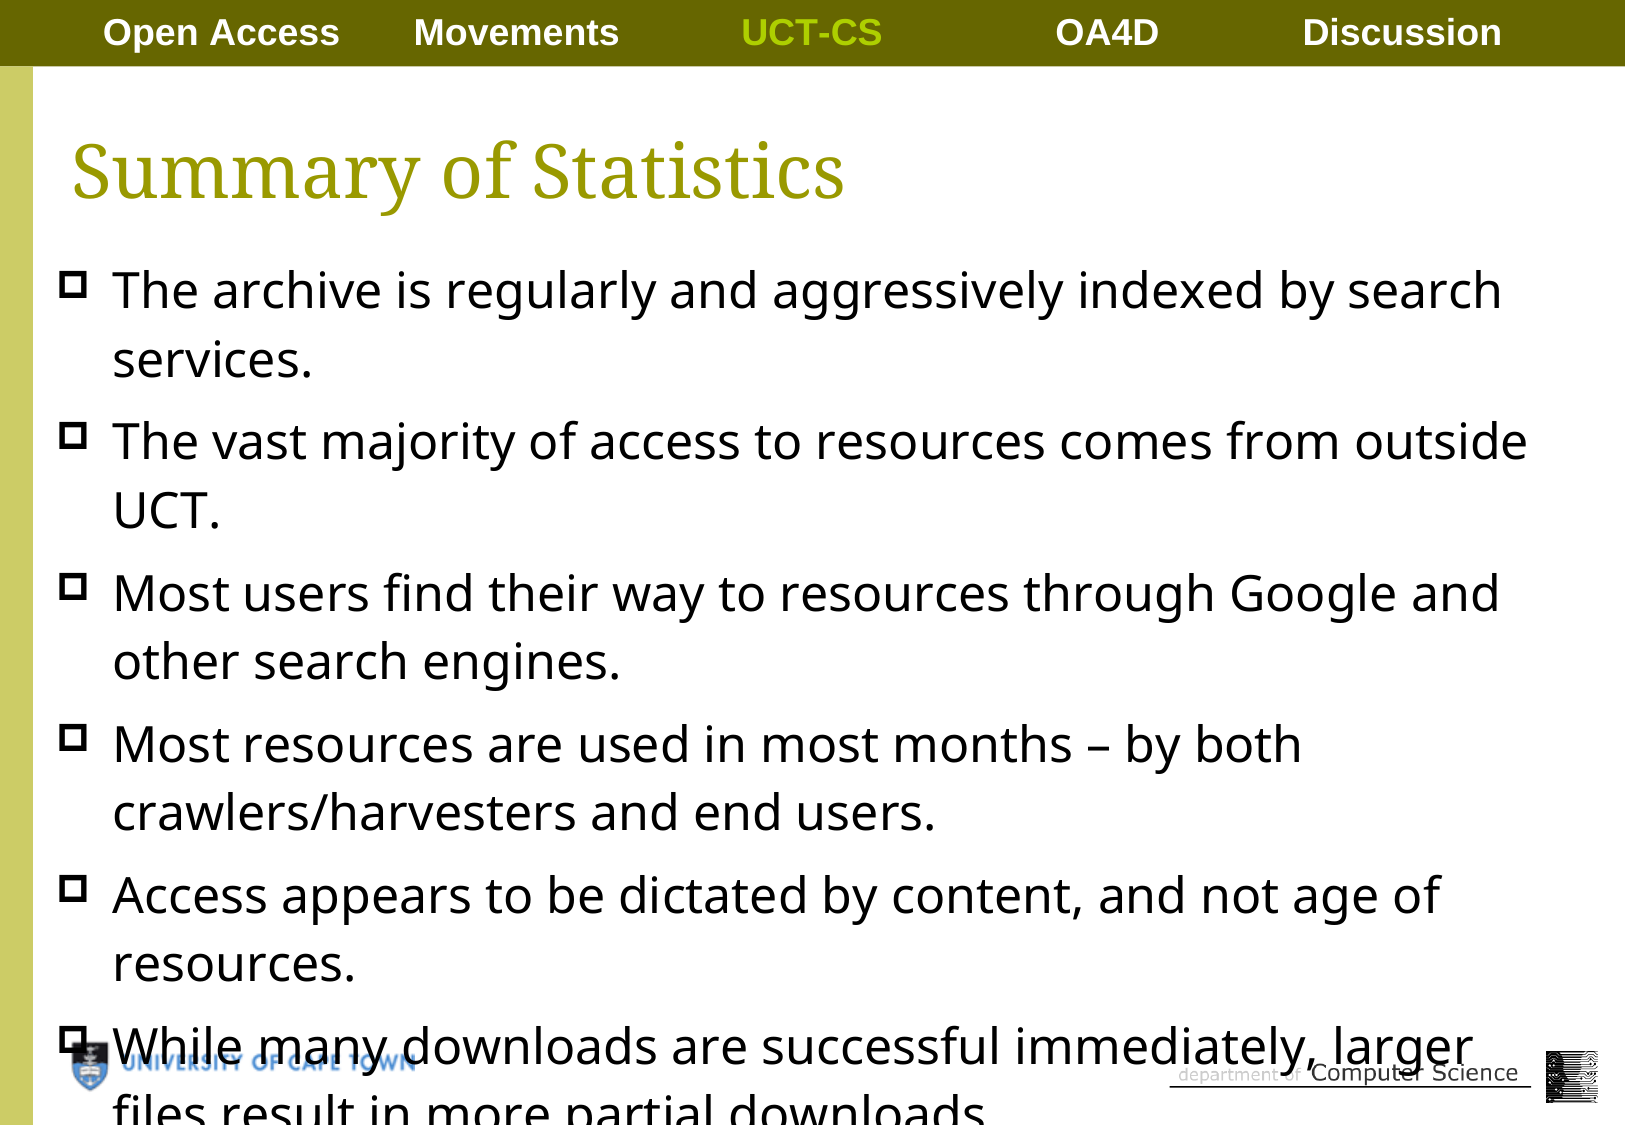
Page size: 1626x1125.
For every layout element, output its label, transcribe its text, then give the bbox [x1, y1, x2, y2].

picture [61, 1027, 415, 1103]
picture [1352, 1051, 1365, 1061]
picture [1431, 1043, 1445, 1048]
text_box Open Access Movements UCT-CS OA4D Discussion [29, 0, 1595, 61]
picture [1546, 1051, 1598, 1103]
picture [65, 1031, 81, 1048]
picture [1169, 1043, 1532, 1091]
picture [1200, 1051, 1213, 1061]
list The archive is regularly and aggressively indexed by search services. The vast majority of access to resources comes from outside UCT. Most users find their way to resources through Google and other search engines. Most resources are used in most months – by both crawlers/harvesters and end users. Access appears to be dictated by content, and not age of resources. While many downloads are successful immediately, larger files result in more partial downloads. [56, 255, 1544, 1027]
title Summary of Statistics [56, 86, 1543, 229]
picture [408, 1040, 415, 1061]
picture [1401, 1043, 1416, 1061]
picture [1287, 1043, 1298, 1058]
picture [1246, 1043, 1260, 1048]
